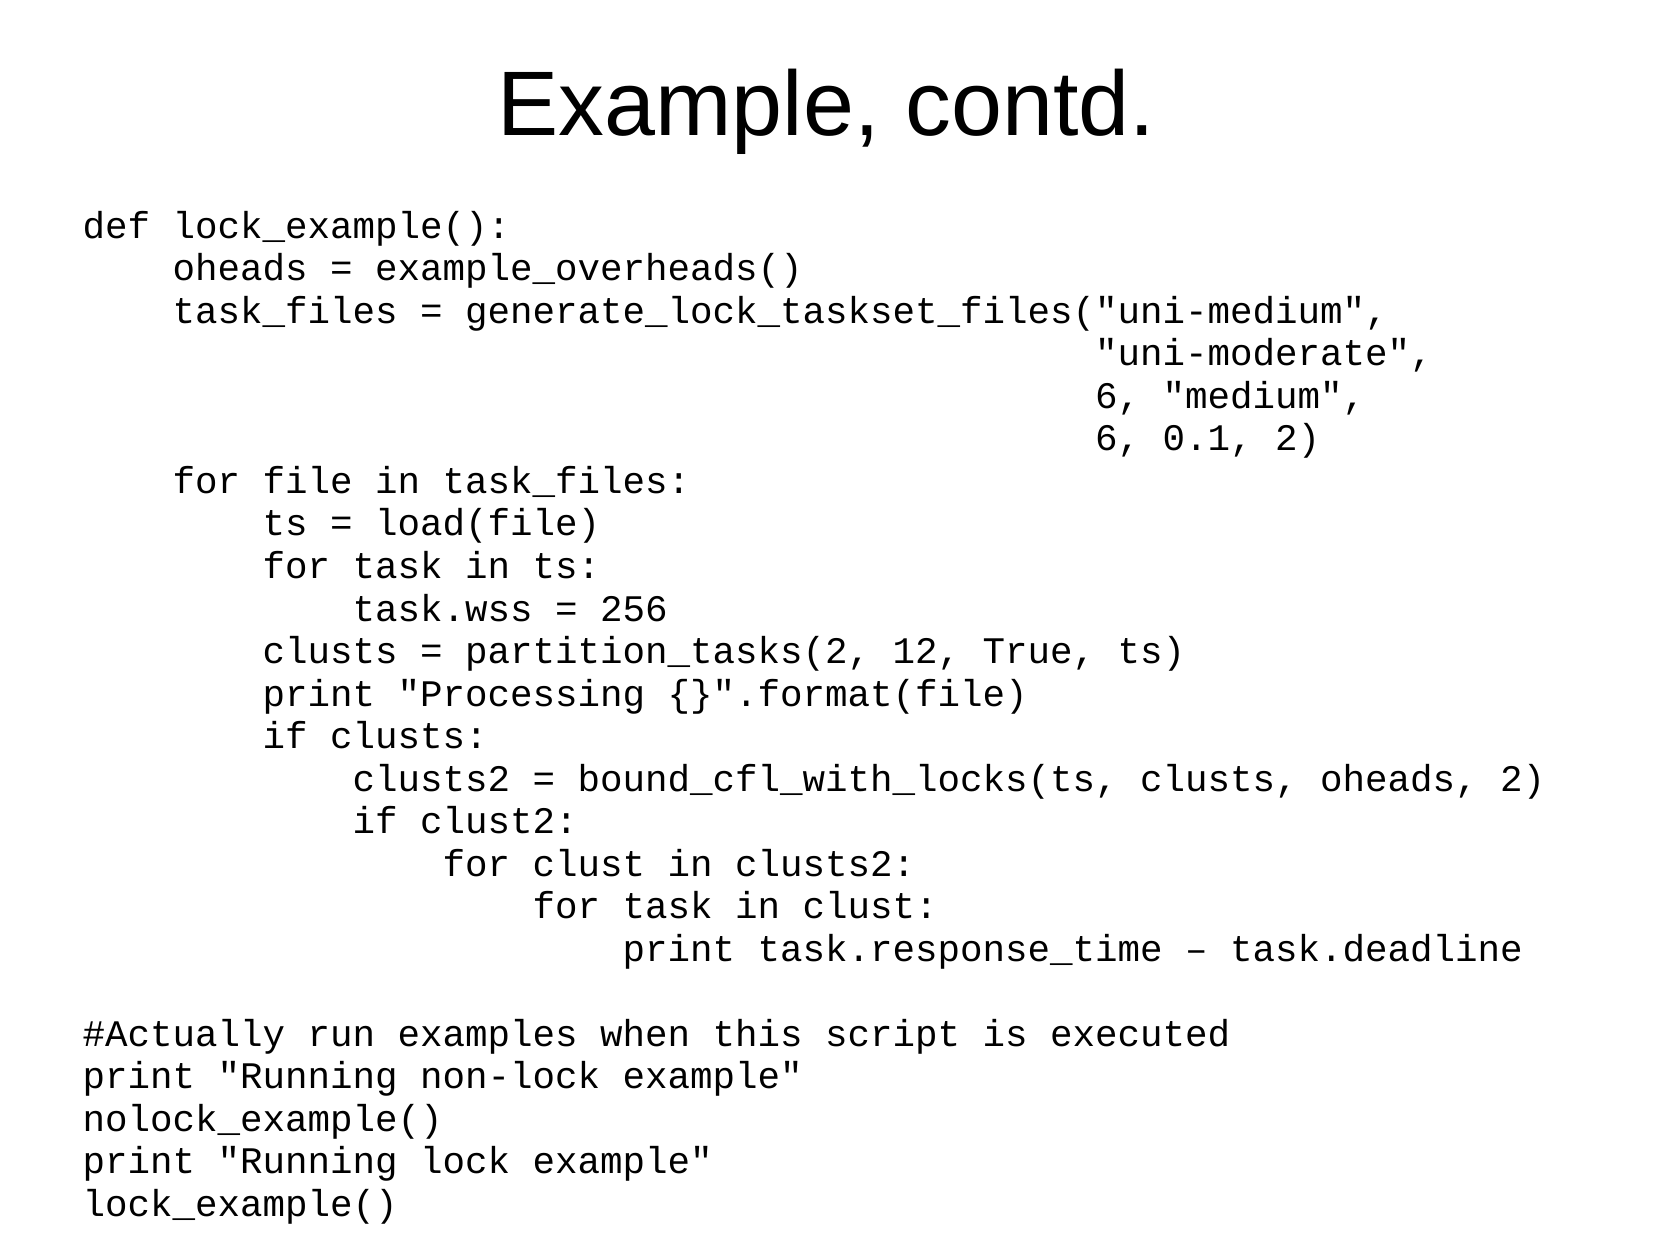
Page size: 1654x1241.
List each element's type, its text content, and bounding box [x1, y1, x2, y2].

title Example, contd. [82, 0, 1571, 207]
list def lock_example(): oheads = example_overheads() task_files = generate_lock_taskset_files("uni-medium", "uni-moderate", 6, "medium", 6, 0.1, 2) for file in task_files: ts = load(file) for task in ts: task.wss = 256 clusts = partition_tasks(2, 12, True, ts) print "Processing {}".format(file) if clusts: clusts2 = bound_cfl_with_locks(ts, clusts, oheads, 2) if clust2: for clust in clusts2: for task in clust: print task.response_time – task.deadline #Actually run examples when this script is executed print "Running non-lock example" nolock_example() print "Running lock example" lock_example() [82, 207, 1571, 1216]
